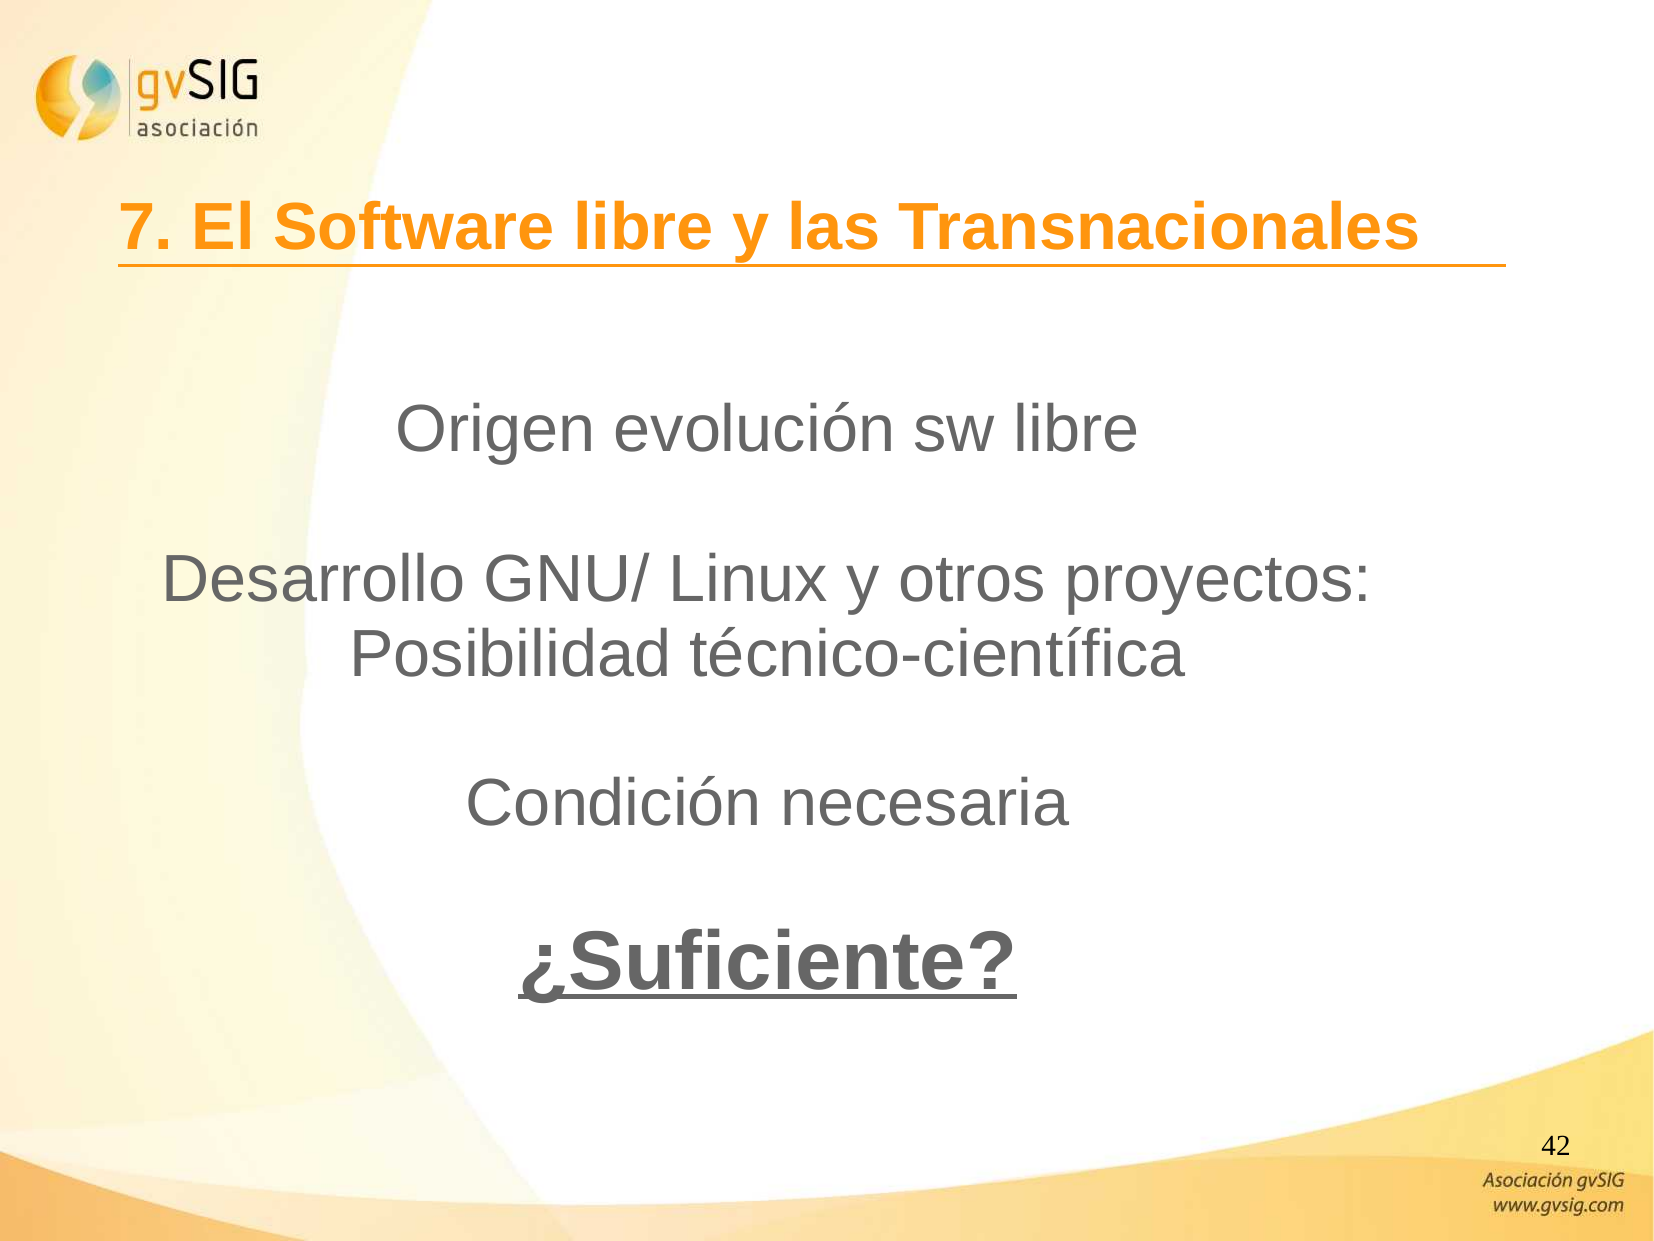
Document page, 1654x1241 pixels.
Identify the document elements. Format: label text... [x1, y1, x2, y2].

title 7. El Software libre y las Transnacionales [118, 177, 1607, 276]
picture [0, 0, 1654, 1241]
text_box Origen evolución sw libre Desarrollo GNU/ Linux y otros proyectos: Posibilidad técnico-científica Condición necesaria ¿Suficiente? [59, 383, 1477, 1183]
